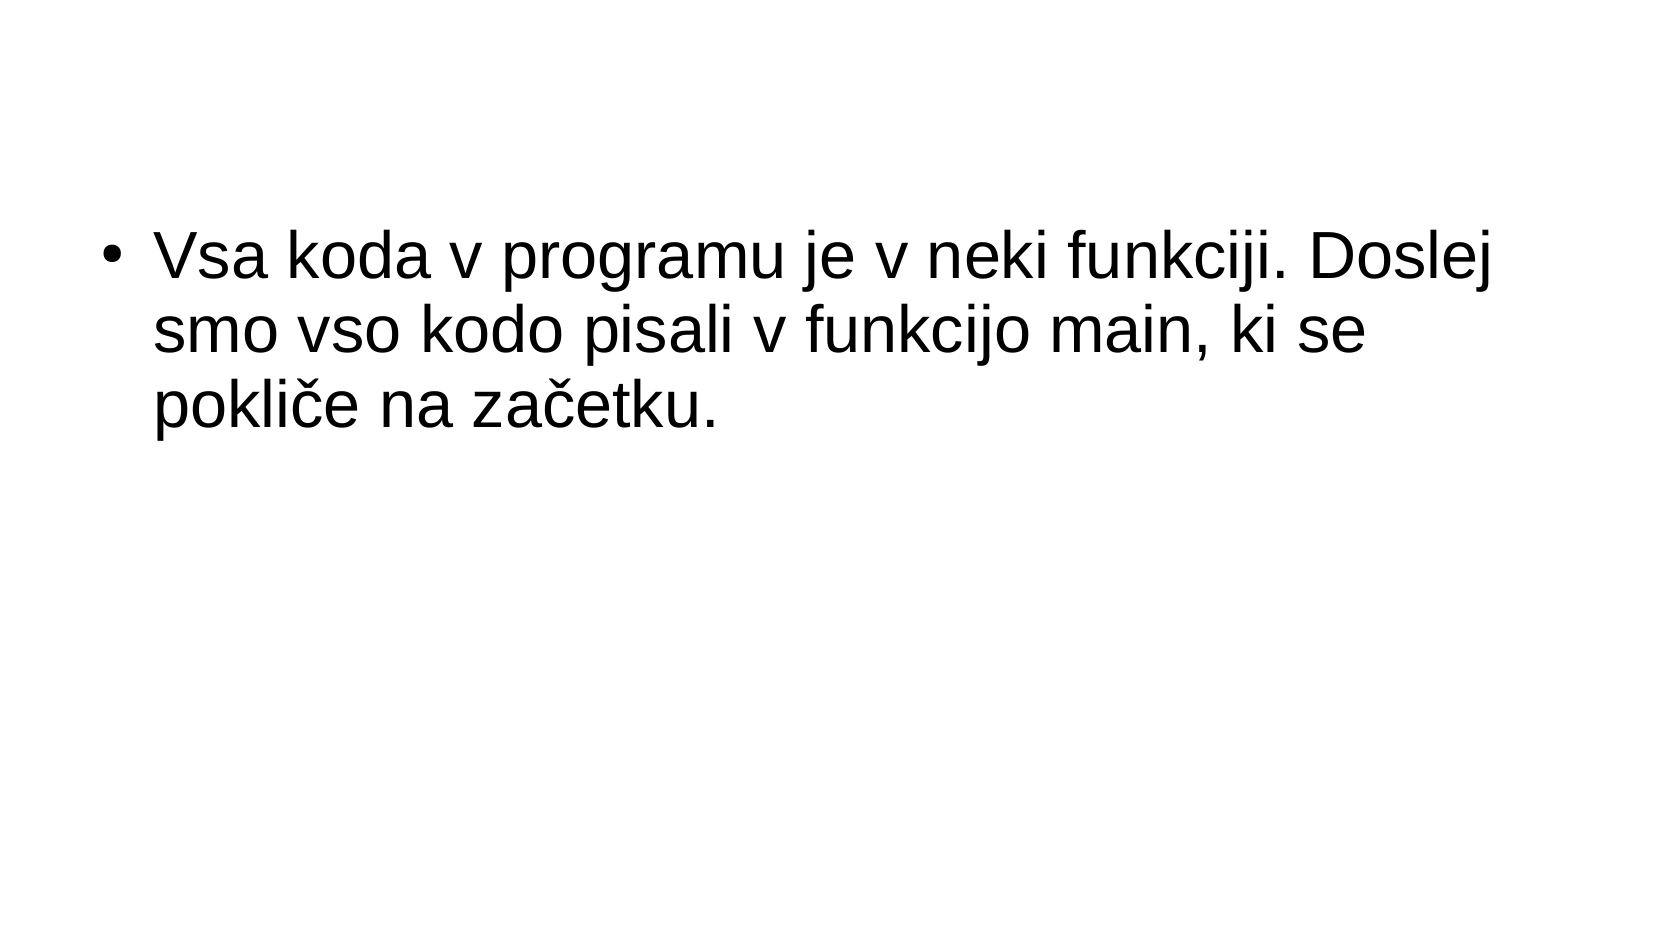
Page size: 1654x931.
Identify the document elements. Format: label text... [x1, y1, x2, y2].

list Vsa koda v programu je v neki funkciji. Doslej smo vso kodo pisali v funkcijo main, ki se pokliče na začetku. [82, 217, 1571, 758]
